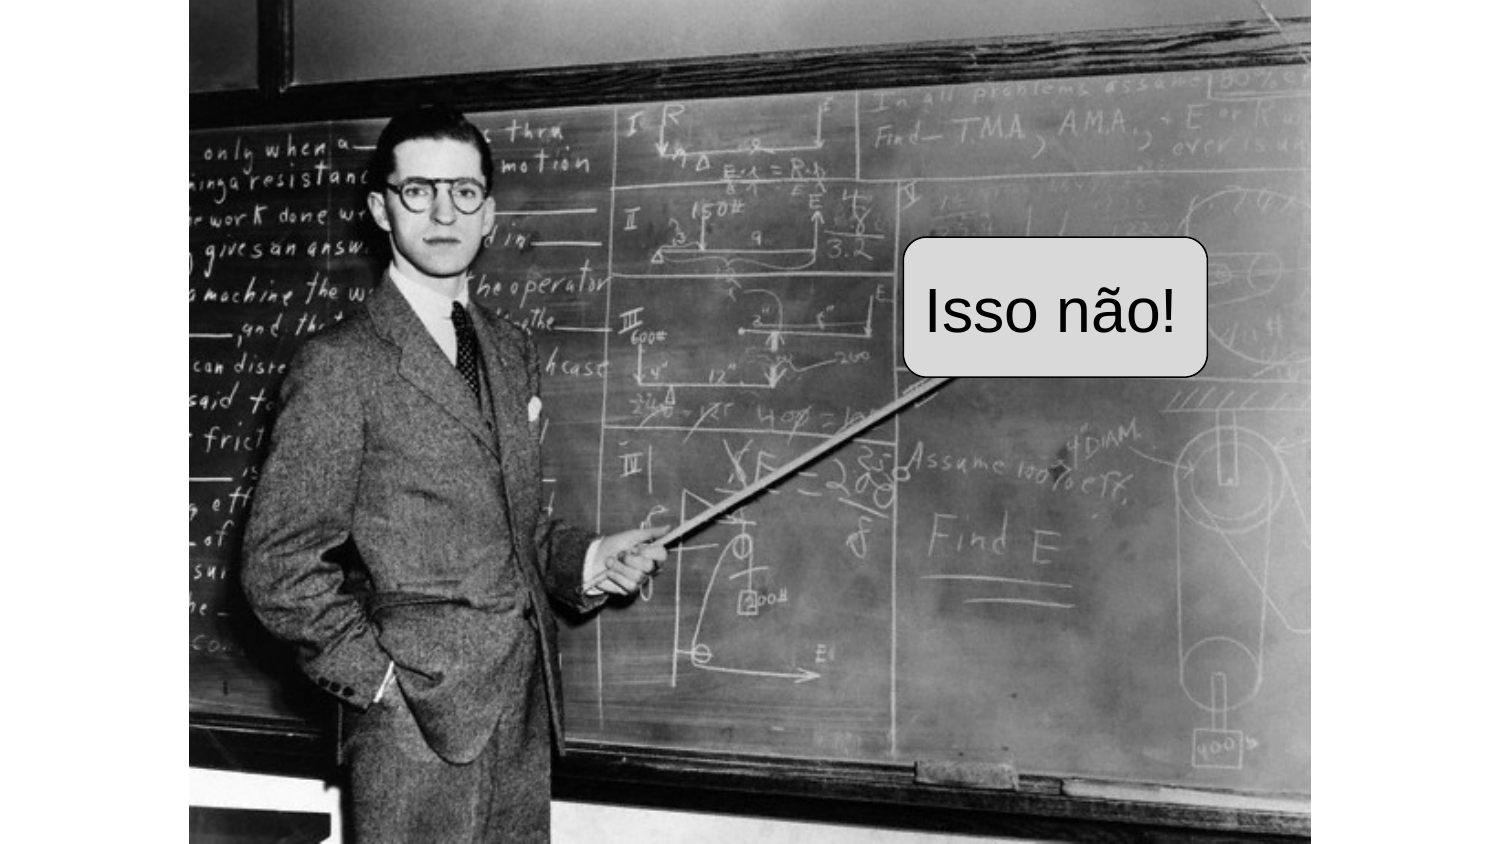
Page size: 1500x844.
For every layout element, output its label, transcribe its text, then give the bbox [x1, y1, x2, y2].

text_box Isso não! [903, 237, 1208, 378]
picture [189, 0, 1311, 844]
